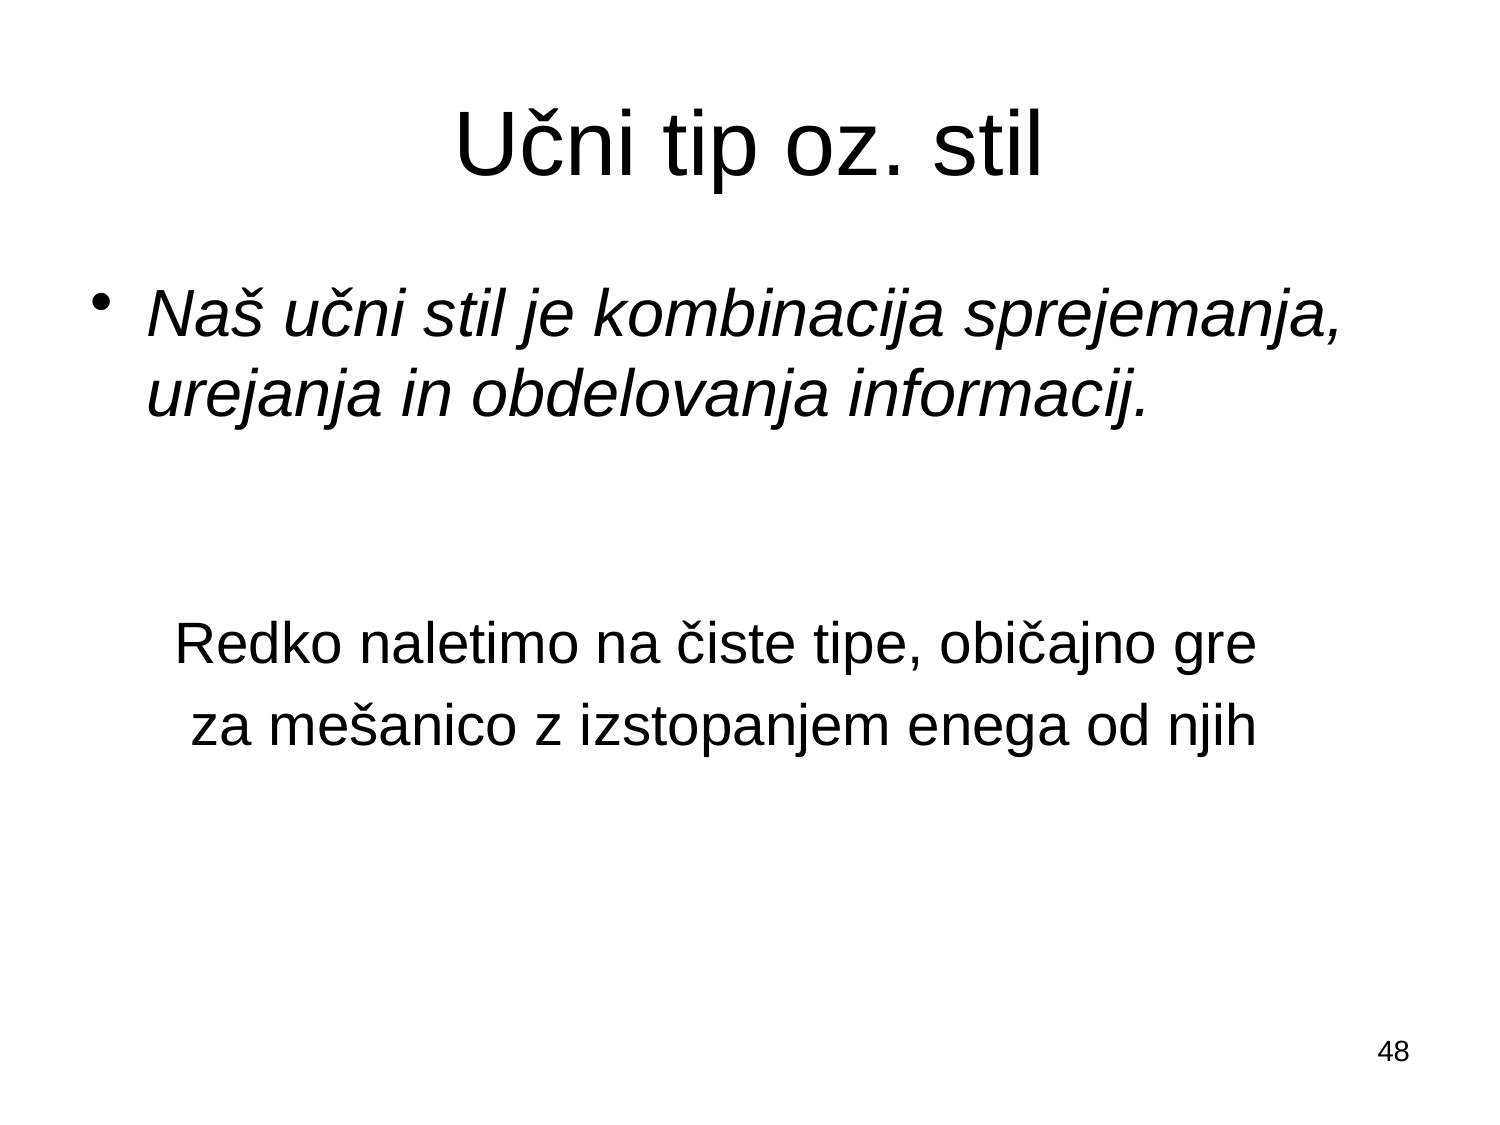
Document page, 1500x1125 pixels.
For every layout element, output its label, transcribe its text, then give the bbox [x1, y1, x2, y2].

list Naš učni stil je kombinacija sprejemanja, urejanja in obdelovanja informacij. [75, 262, 1425, 1005]
text_box Redko naletimo na čiste tipe, običajno gre za mešanico z izstopanjem enega od njih [103, 597, 1347, 765]
title Učni tip oz. stil [75, 45, 1425, 233]
slide_number <number> [1074, 1024, 1425, 1103]
